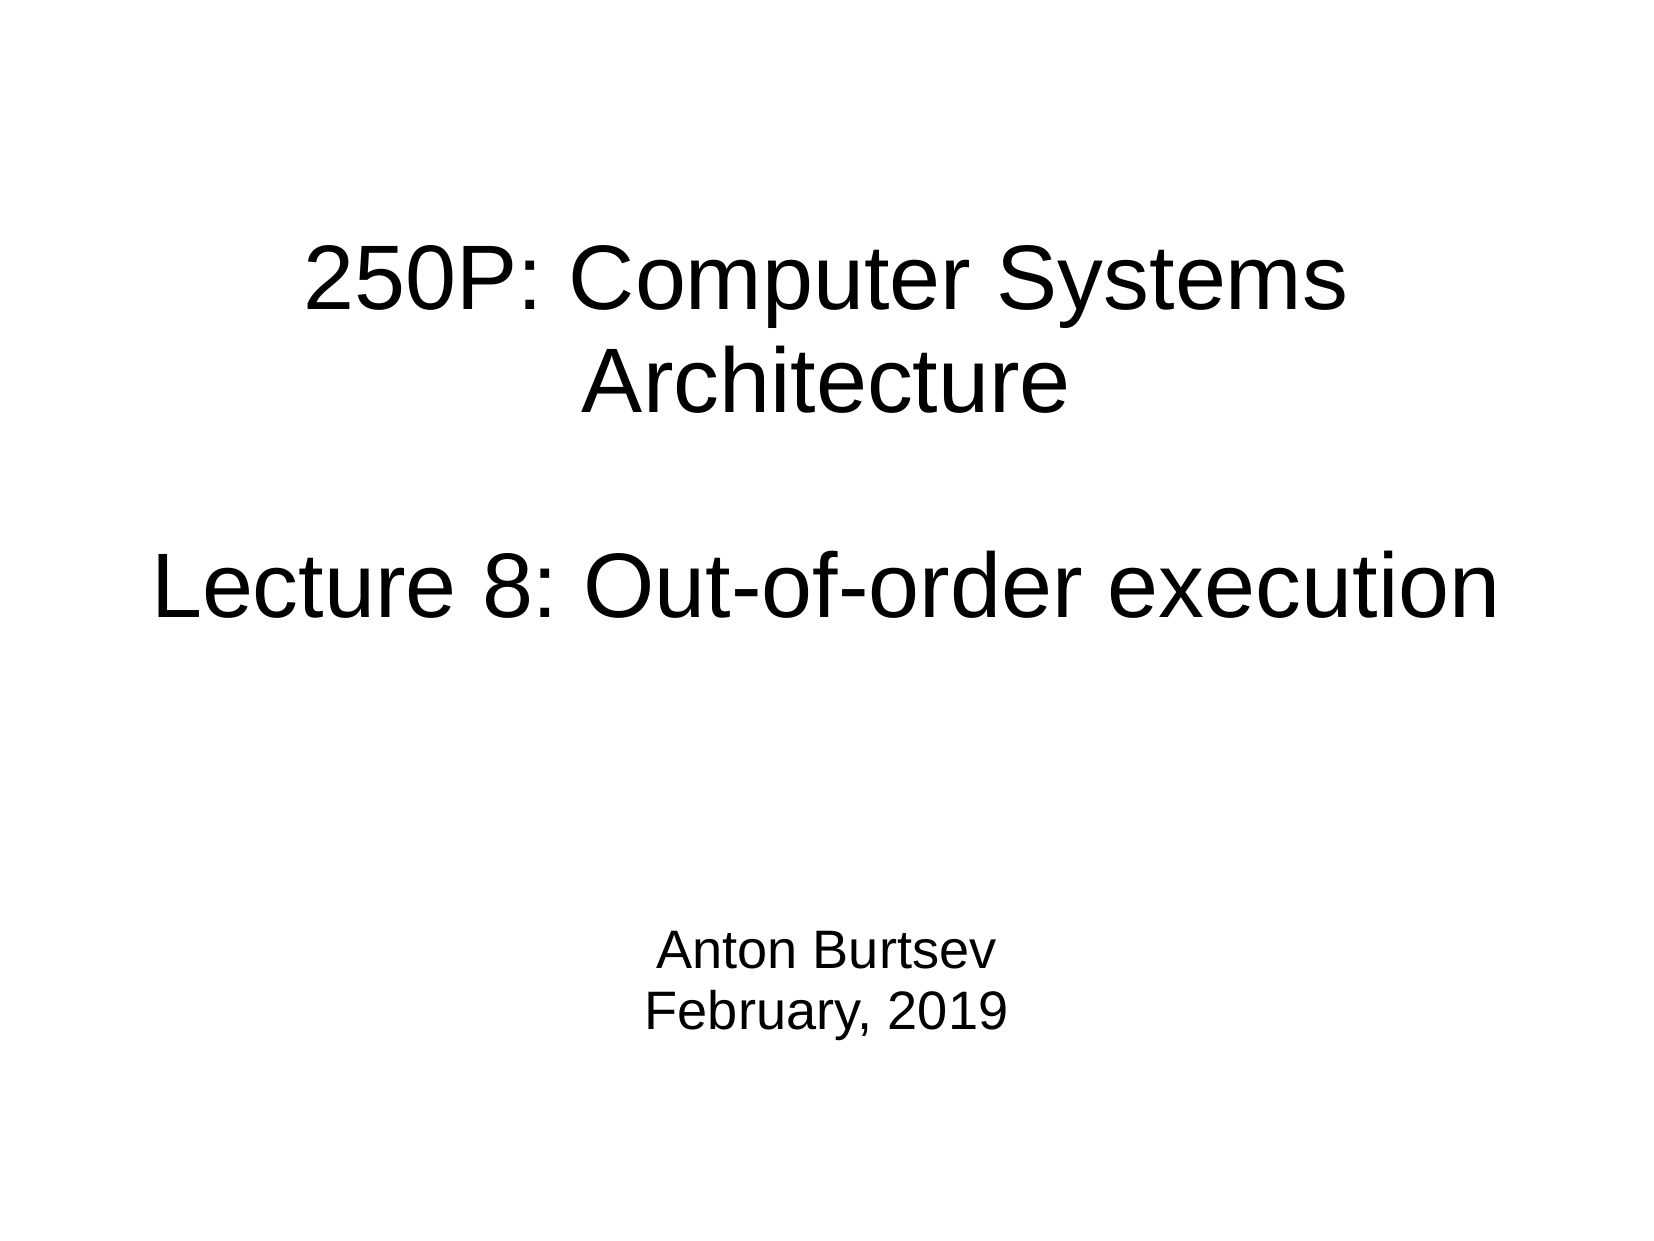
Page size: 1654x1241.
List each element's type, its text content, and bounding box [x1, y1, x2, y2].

subtitle Anton Burtsev February, 2019 [82, 637, 1571, 1109]
title 250P: Computer Systems Architecture Lecture 8: Out-of-order execution [82, 113, 1571, 637]
